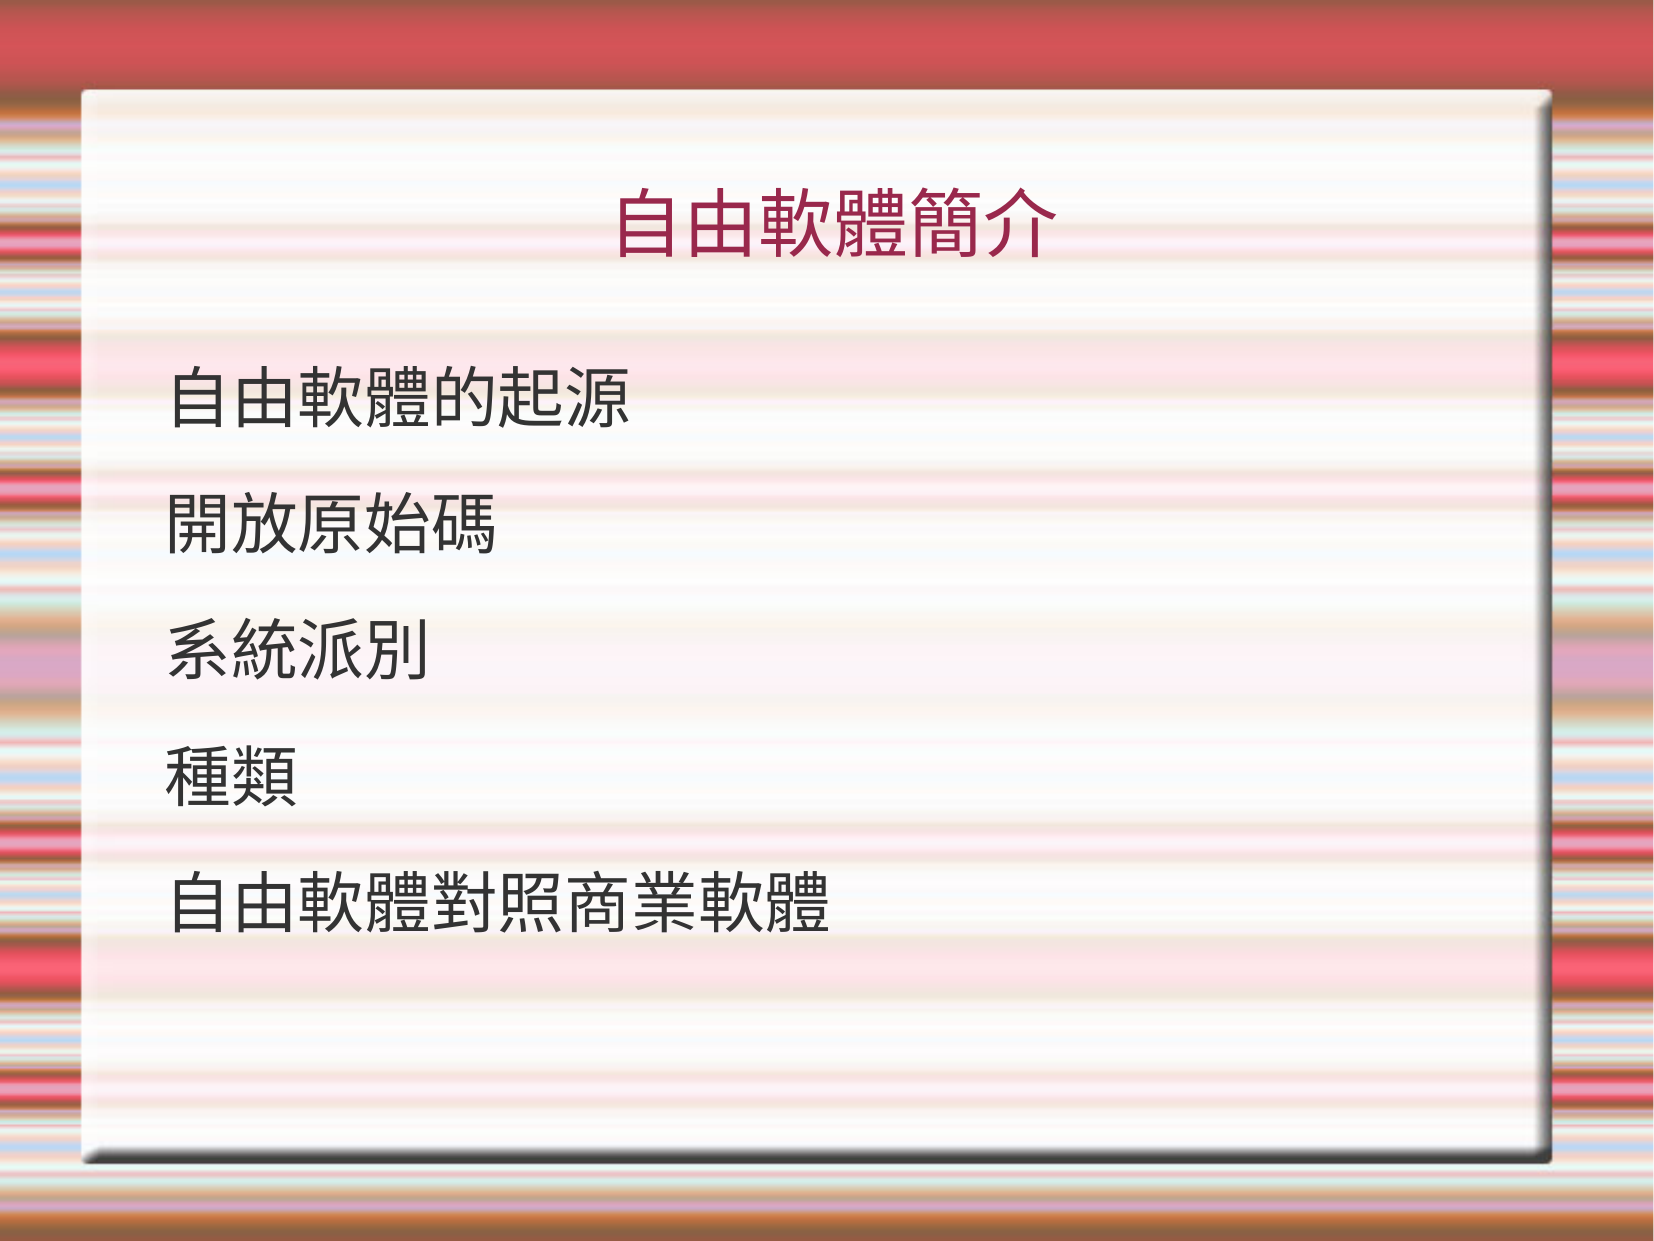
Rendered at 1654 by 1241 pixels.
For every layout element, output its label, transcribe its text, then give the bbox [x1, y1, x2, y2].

title 自由軟體簡介 [121, 114, 1534, 322]
list 自由軟體的起源 開放原始碼 系統派別 種類 自由軟體對照商業軟體 [152, 344, 1534, 1127]
picture [0, 0, 1654, 1241]
